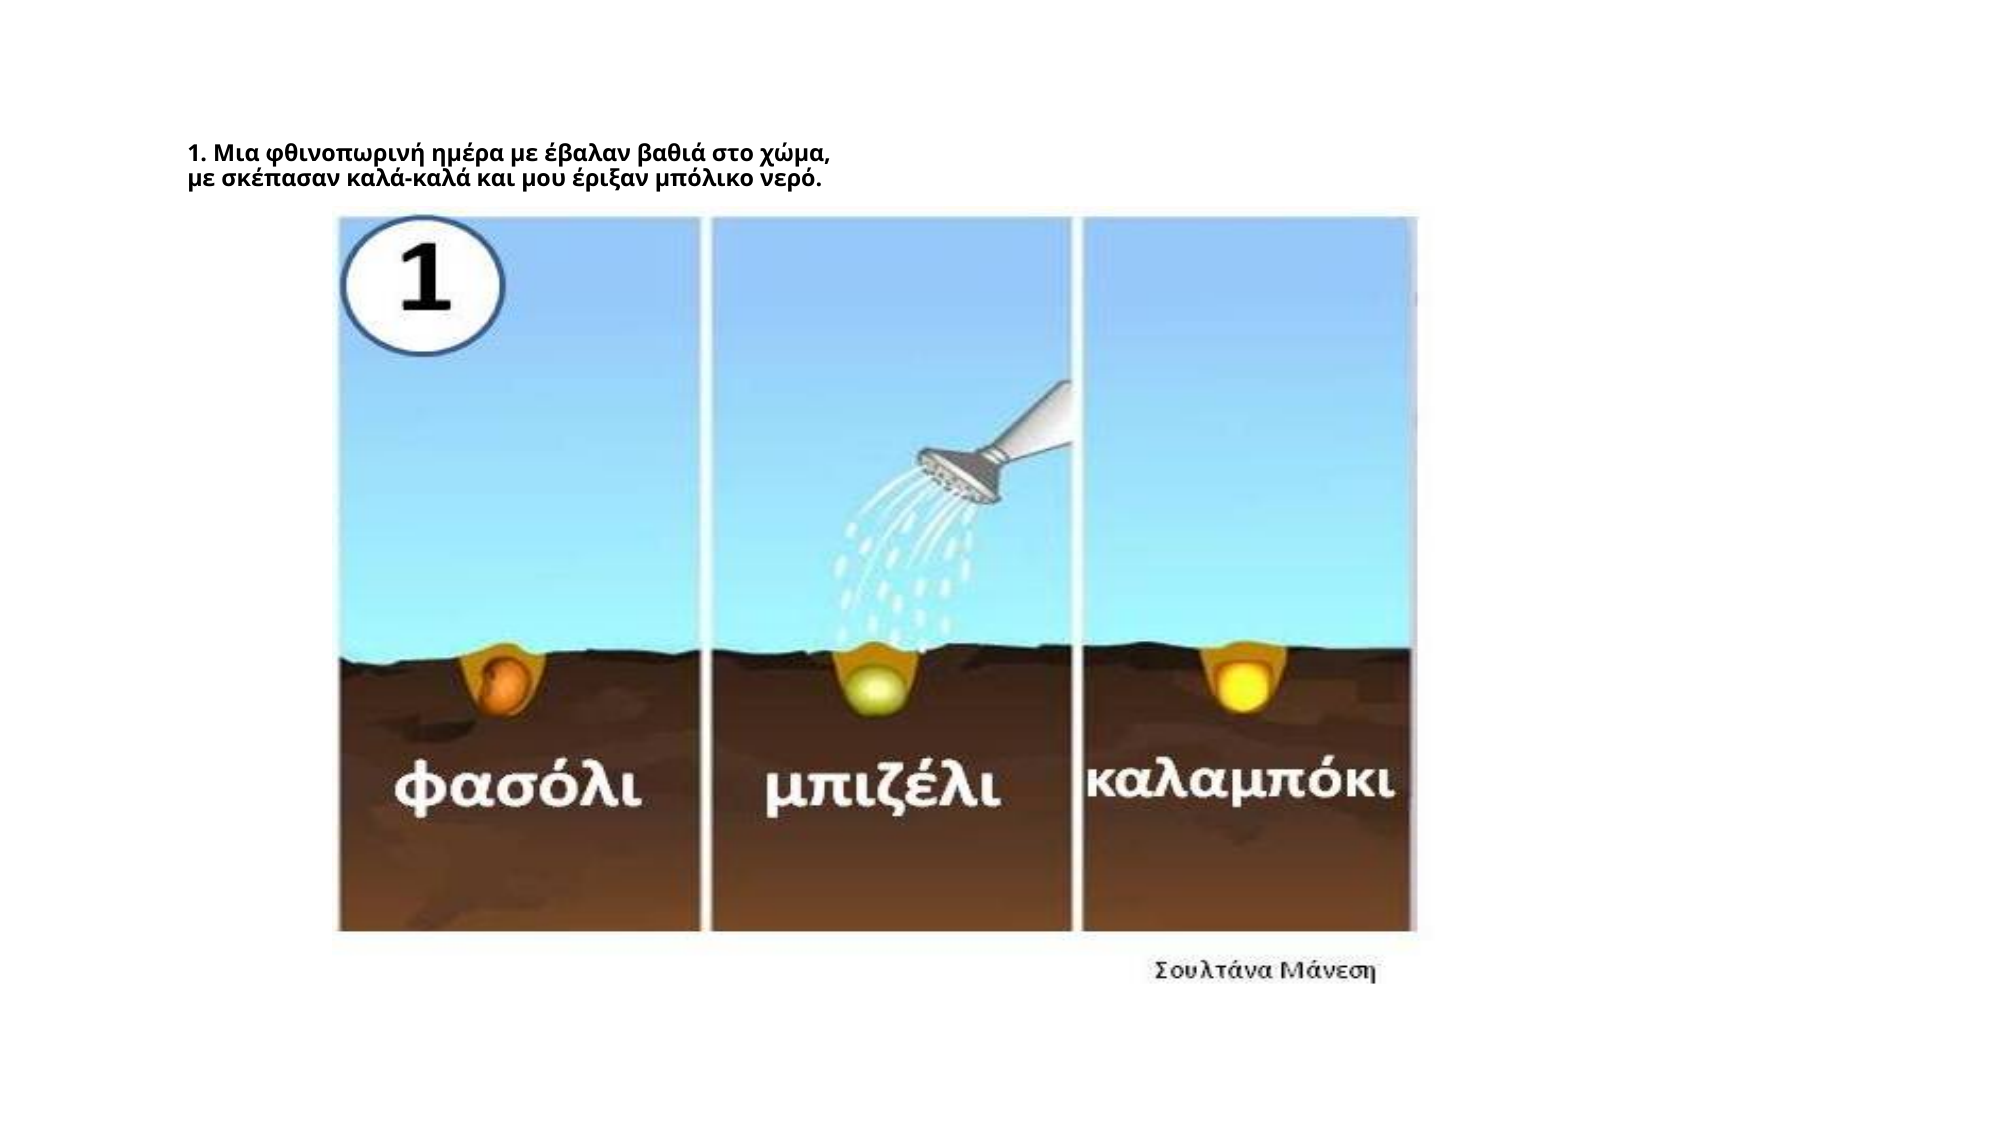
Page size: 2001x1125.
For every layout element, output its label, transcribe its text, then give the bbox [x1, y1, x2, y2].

picture [332, 206, 1435, 1002]
title 1. Μια φθινοπωρινή ημέρα με έβαλαν βαθιά στο χώμα, με σκέπασαν καλά-καλά και μου έριξαν μπόλικο νερό. [172, 82, 1898, 277]
